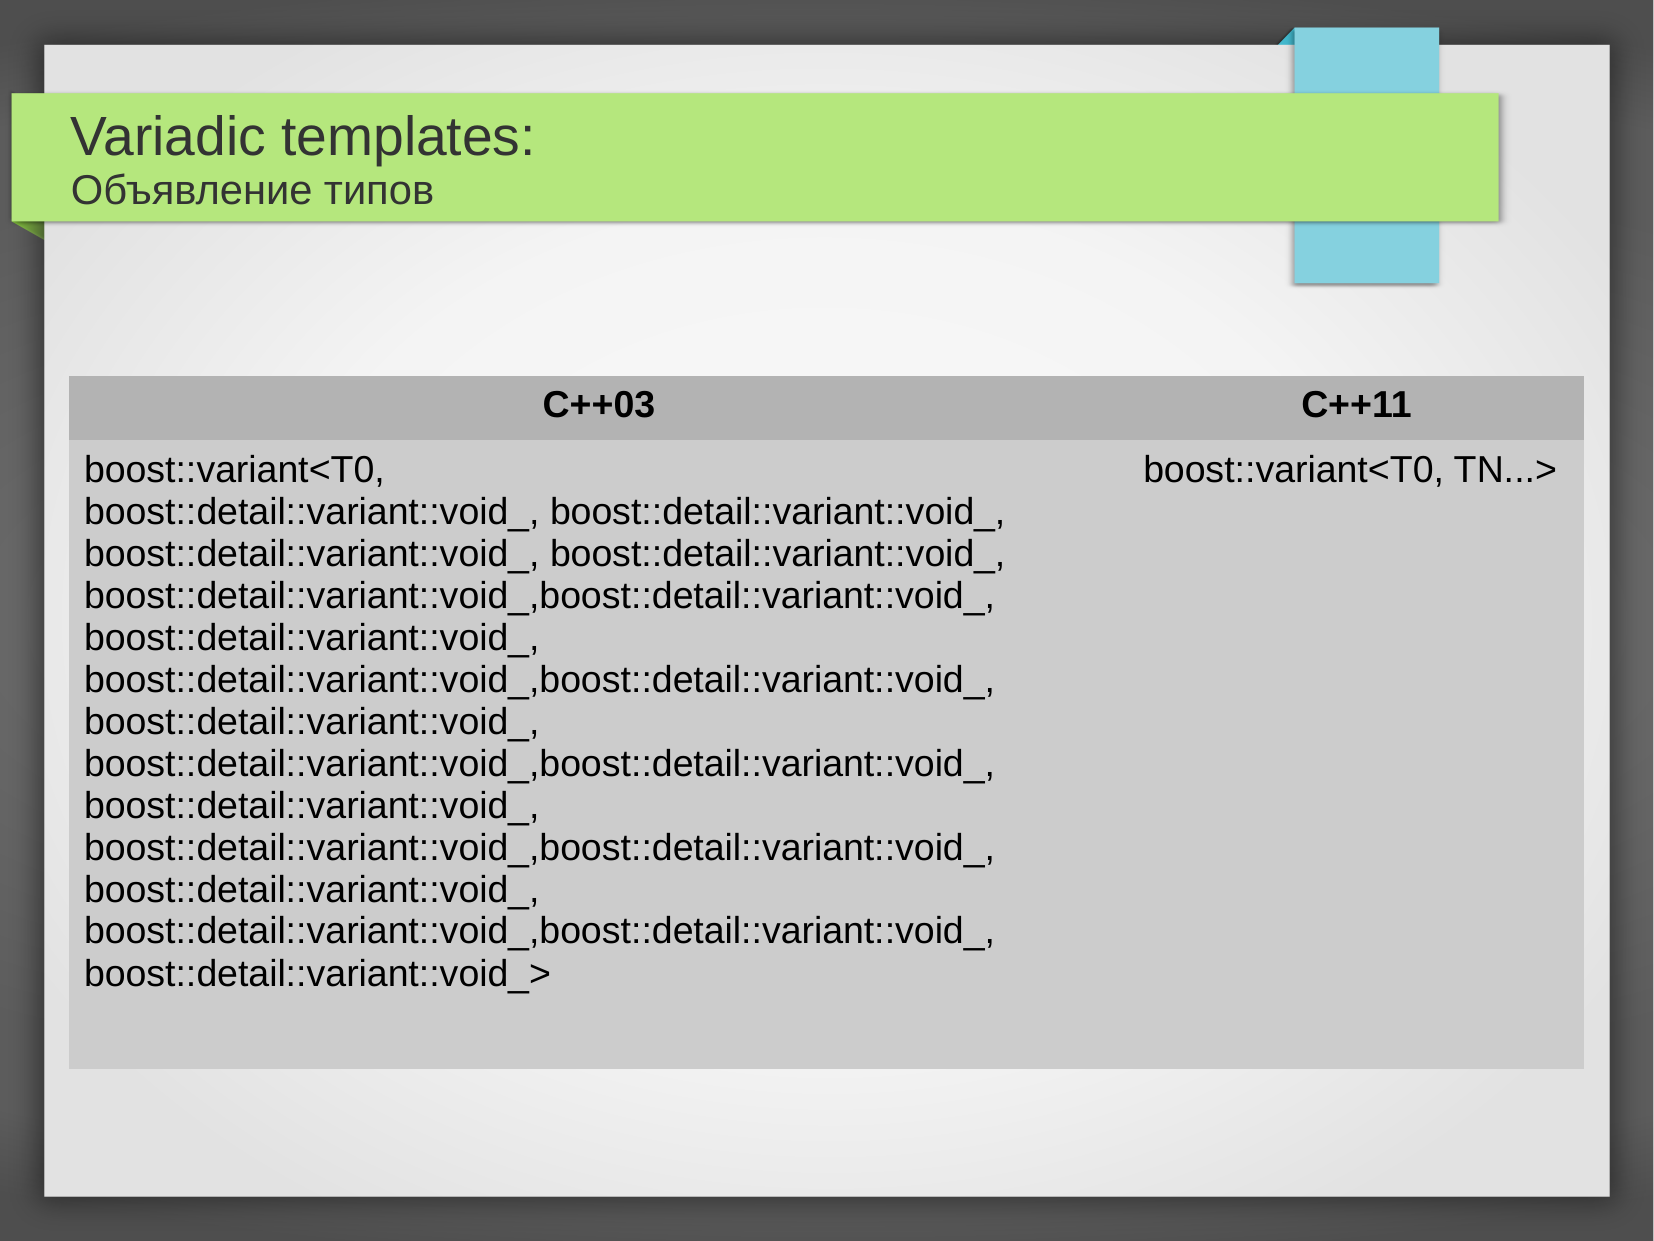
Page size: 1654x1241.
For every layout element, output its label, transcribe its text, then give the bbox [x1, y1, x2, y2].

table_header C++03 [69, 376, 1129, 440]
title Variadic templates: Объявление типов [70, 105, 1229, 214]
table_header C++11 [1129, 376, 1584, 440]
picture [0, 0, 1654, 1241]
table_cell boost::variant<T0, boost::detail::variant::void_, boost::detail::variant::void_, boost::detail::variant::void_, boost::detail::variant::void_, boost::detail::variant::void_,boost::detail::variant::void_, boost::detail::variant::void_, boost::detail::variant::void_,boost::detail::variant::void_, boost::detail::variant::void_, boost::detail::variant::void_,boost::detail::variant::void_, boost::detail::variant::void_, boost::detail::variant::void_,boost::detail::variant::void_, boost::detail::variant::void_, boost::detail::variant::void_,boost::detail::variant::void_, boost::detail::variant::void_> [69, 440, 1129, 1069]
table_cell boost::variant<T0, TN...> [1129, 440, 1584, 1069]
